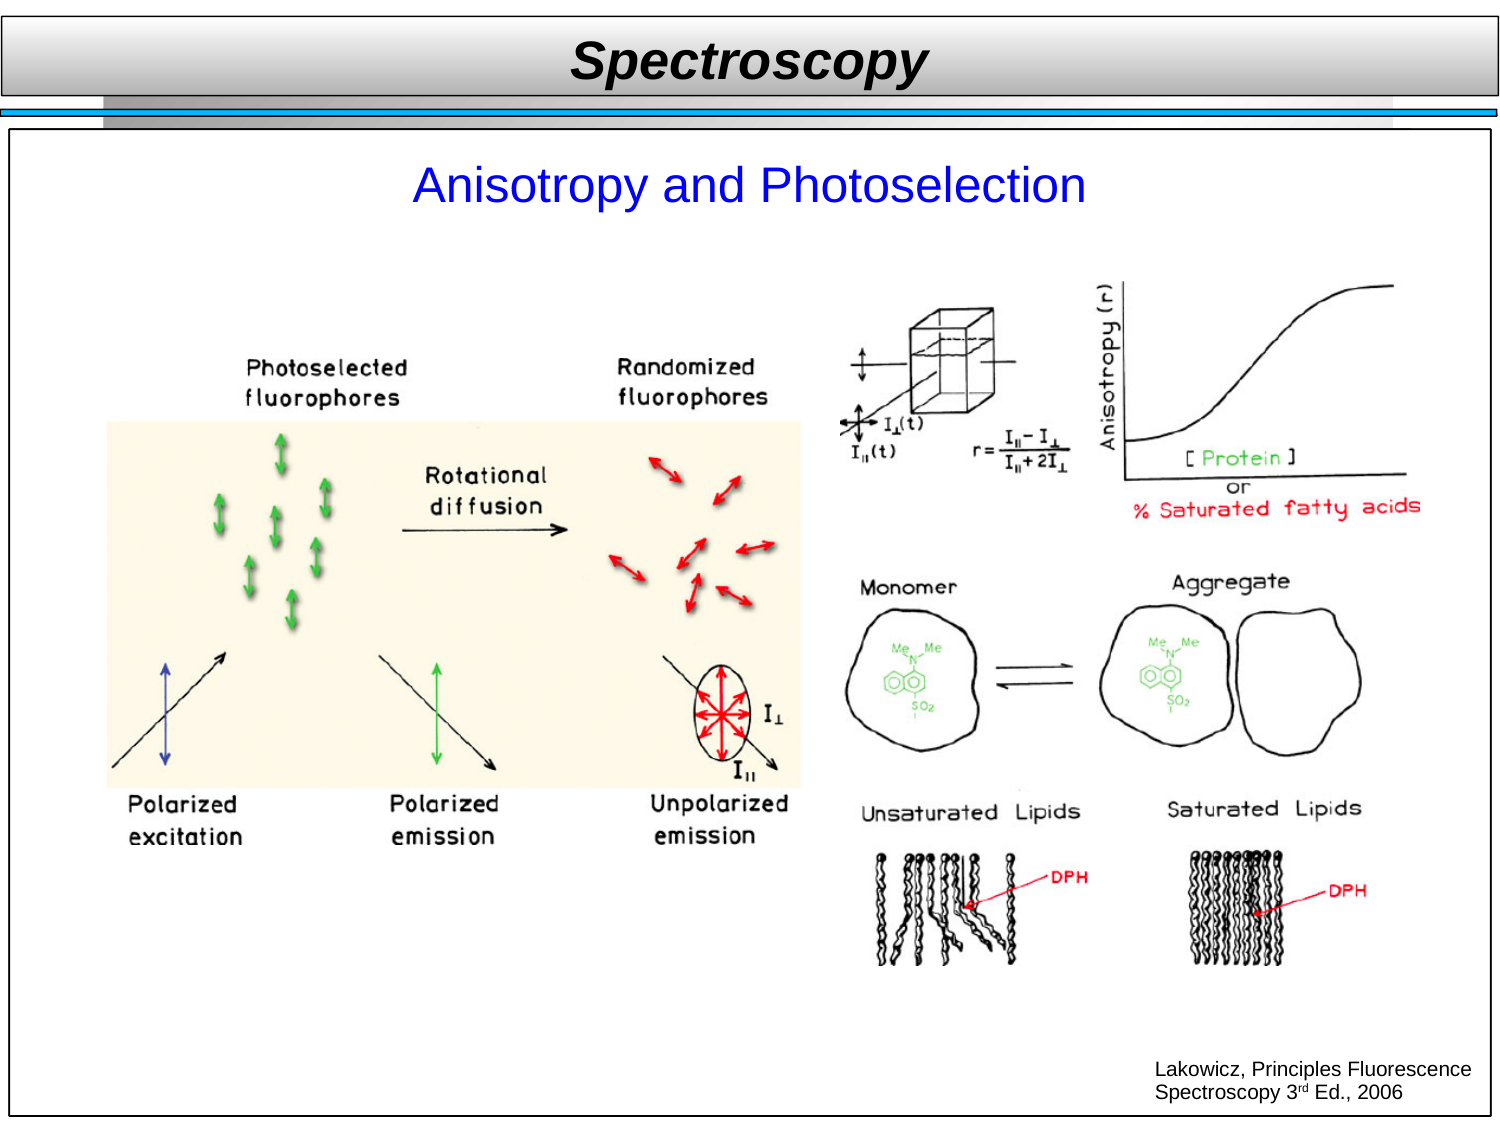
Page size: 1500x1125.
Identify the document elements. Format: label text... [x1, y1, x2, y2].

text_box Lakowicz, Principles Fluorescence Spectroscopy 3rd Ed., 2006 [1140, 1050, 1490, 1113]
text_box Spectroscopy [1, 16, 1499, 96]
text_box [9, 129, 1491, 1116]
text_box [0, 109, 1497, 117]
title Anisotropy and Photoselection [112, 132, 1388, 233]
picture [840, 281, 1420, 966]
picture [98, 358, 812, 845]
